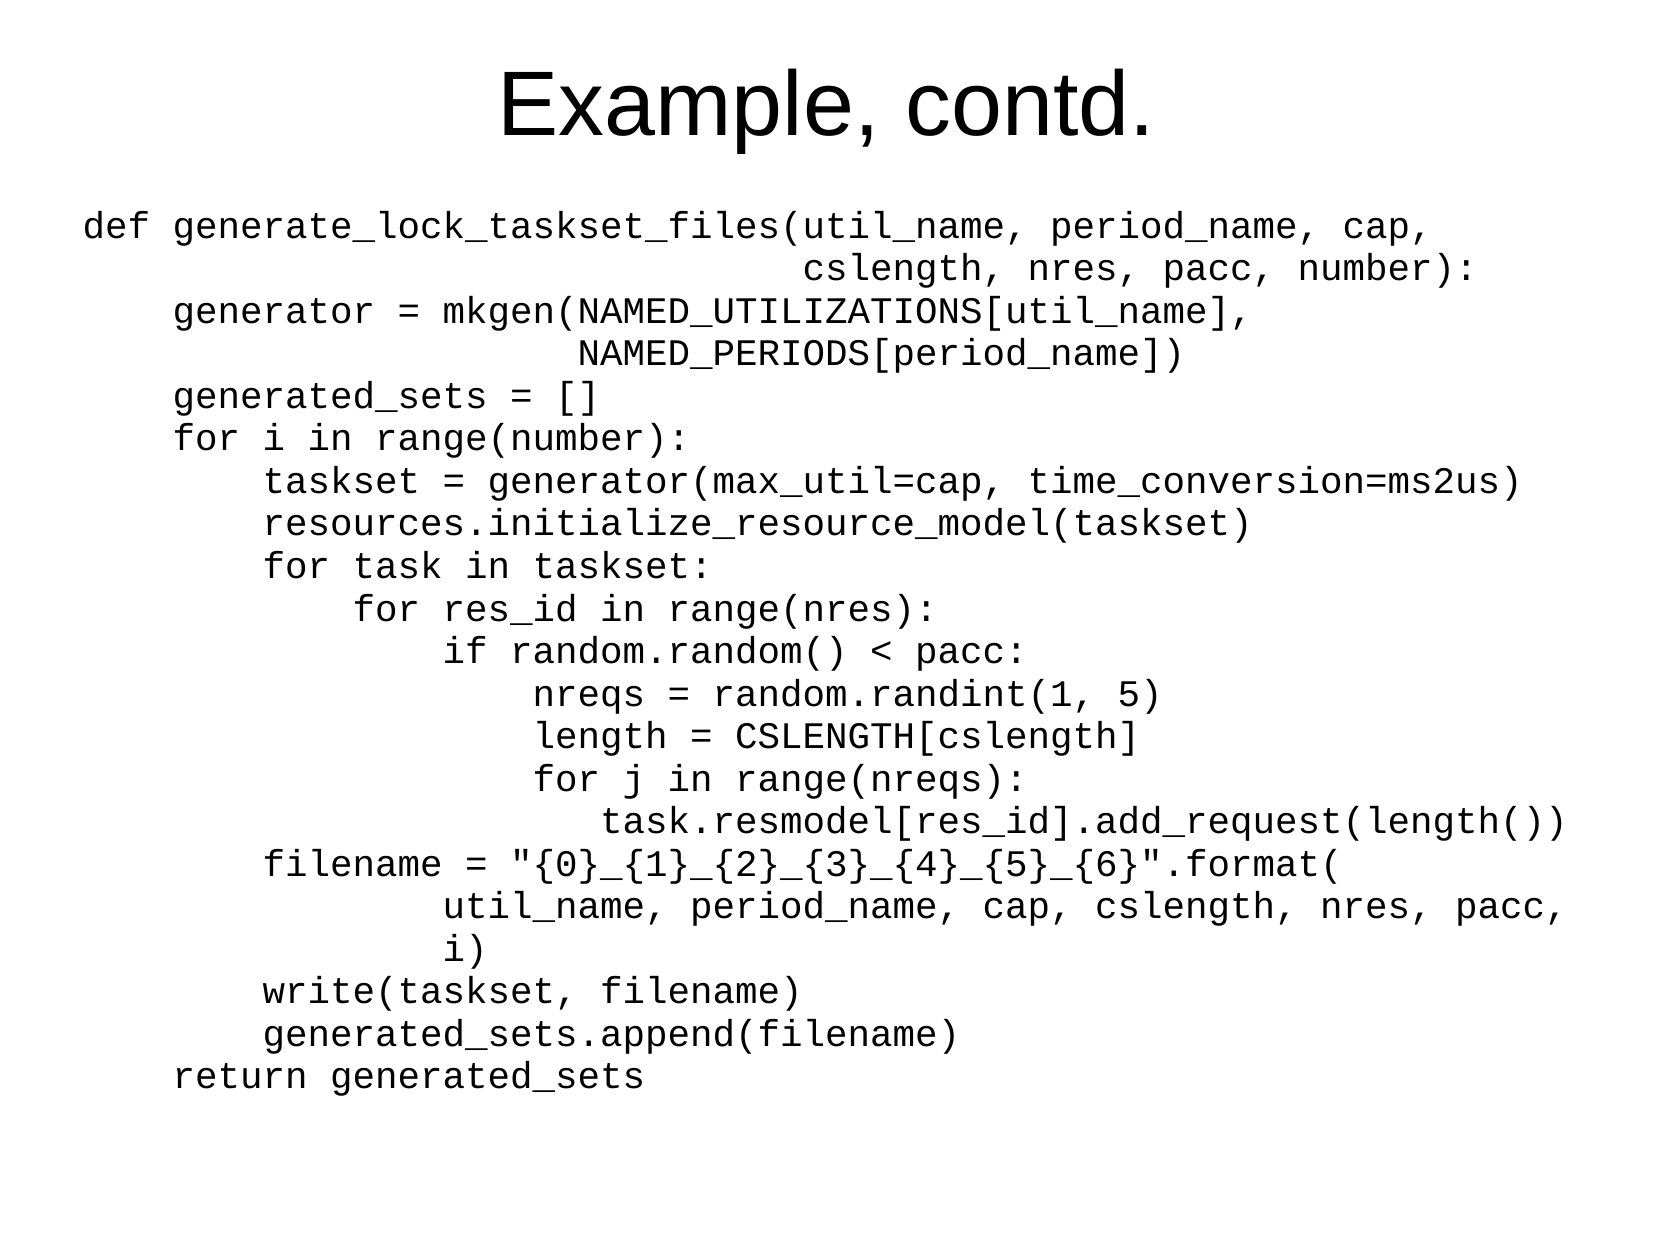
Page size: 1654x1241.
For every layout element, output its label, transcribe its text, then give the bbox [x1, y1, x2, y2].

title Example, contd. [82, 0, 1571, 207]
list def generate_lock_taskset_files(util_name, period_name, cap, cslength, nres, pacc, number): generator = mkgen(NAMED_UTILIZATIONS[util_name], NAMED_PERIODS[period_name]) generated_sets = [] for i in range(number): taskset = generator(max_util=cap, time_conversion=ms2us) resources.initialize_resource_model(taskset) for task in taskset: for res_id in range(nres): if random.random() < pacc: nreqs = random.randint(1, 5) length = CSLENGTH[cslength] for j in range(nreqs): task.resmodel[res_id].add_request(length()) filename = "{0}_{1}_{2}_{3}_{4}_{5}_{6}".format( util_name, period_name, cap, cslength, nres, pacc, i) write(taskset, filename) generated_sets.append(filename) return generated_sets [82, 207, 1571, 1141]
